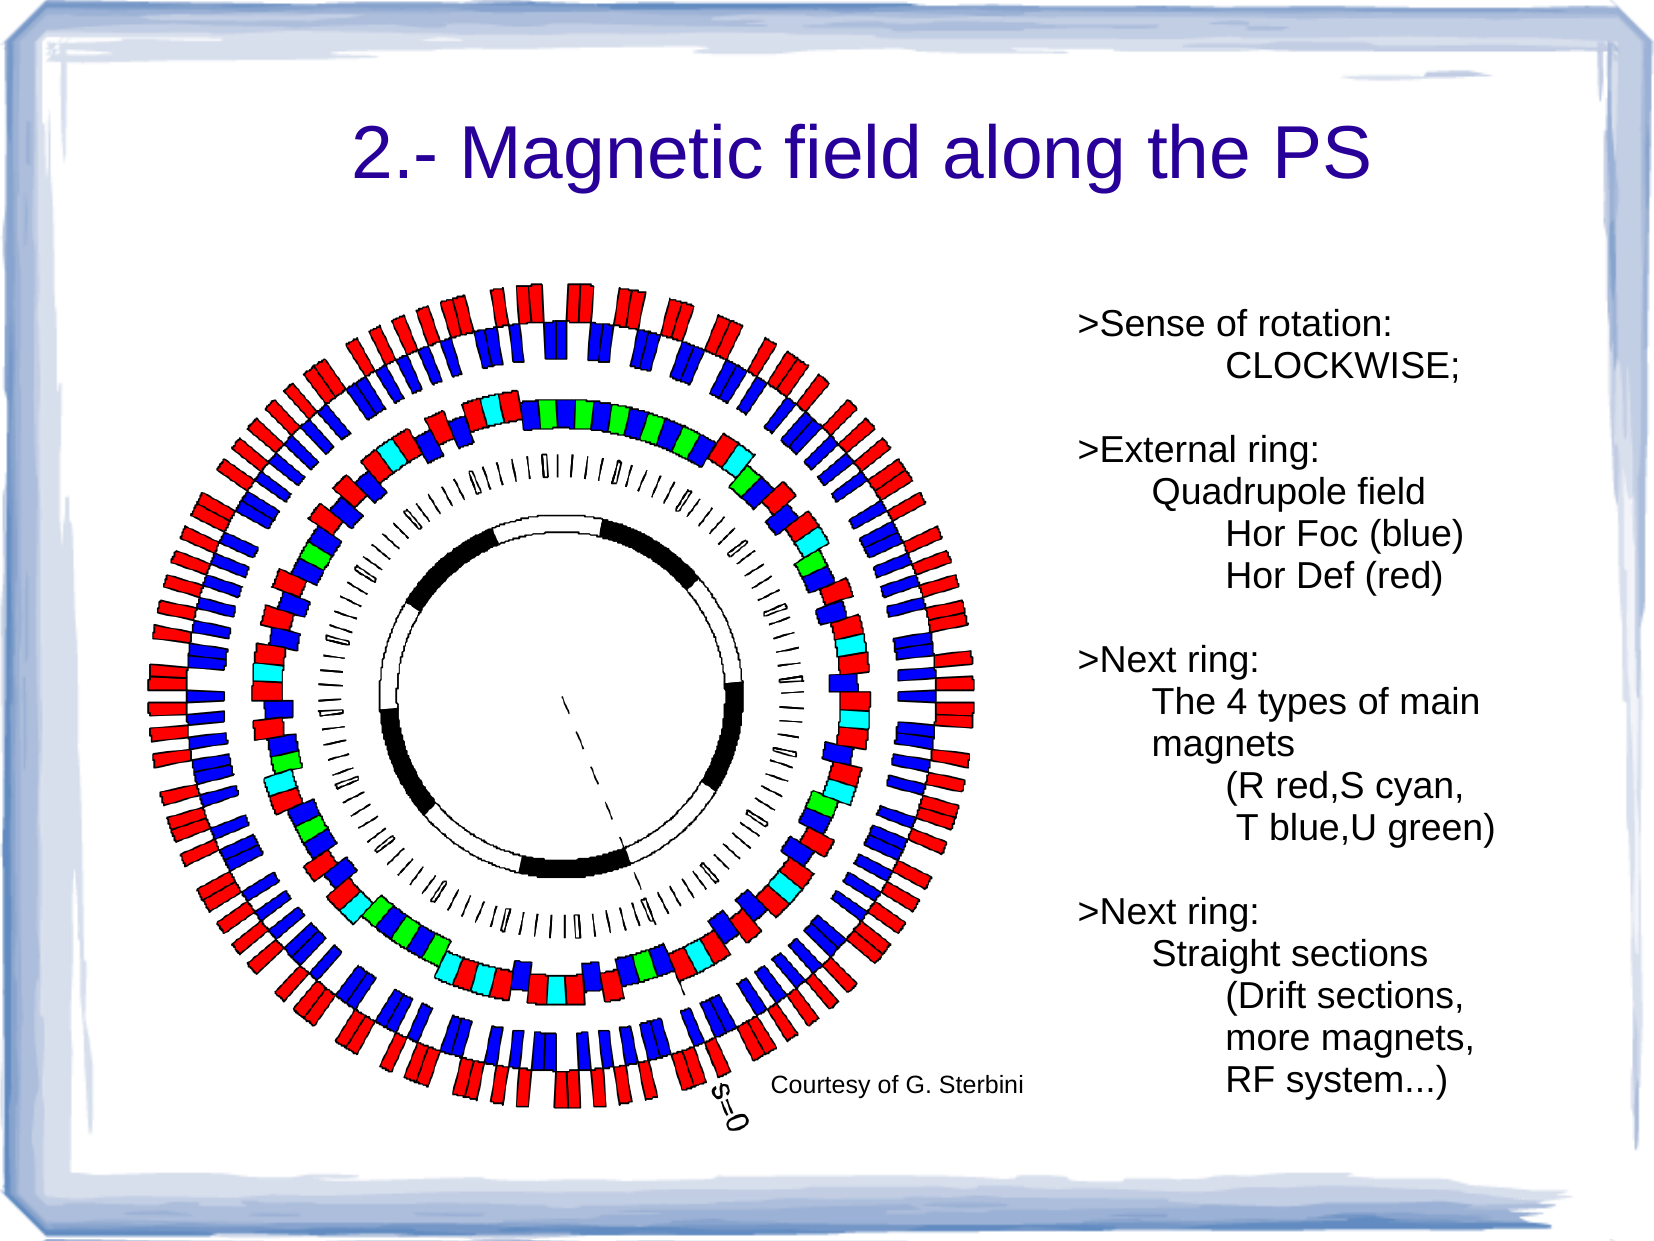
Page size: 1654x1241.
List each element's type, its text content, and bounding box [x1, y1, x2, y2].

title 2.- Magnetic field along the PS [82, 49, 1571, 257]
text_box >Sense of rotation: CLOCKWISE; >External ring: Quadrupole field Hor Foc (blue) Hor Def (red) >Next ring: The 4 types of main magnets (R red,S cyan, T blue,U green) >Next ring: Straight sections (Drift sections, more magnets, RF system...) [1062, 295, 1595, 1150]
picture [0, 0, 1654, 1241]
text_box Courtesy of G. Sterbini [755, 1062, 1134, 1106]
